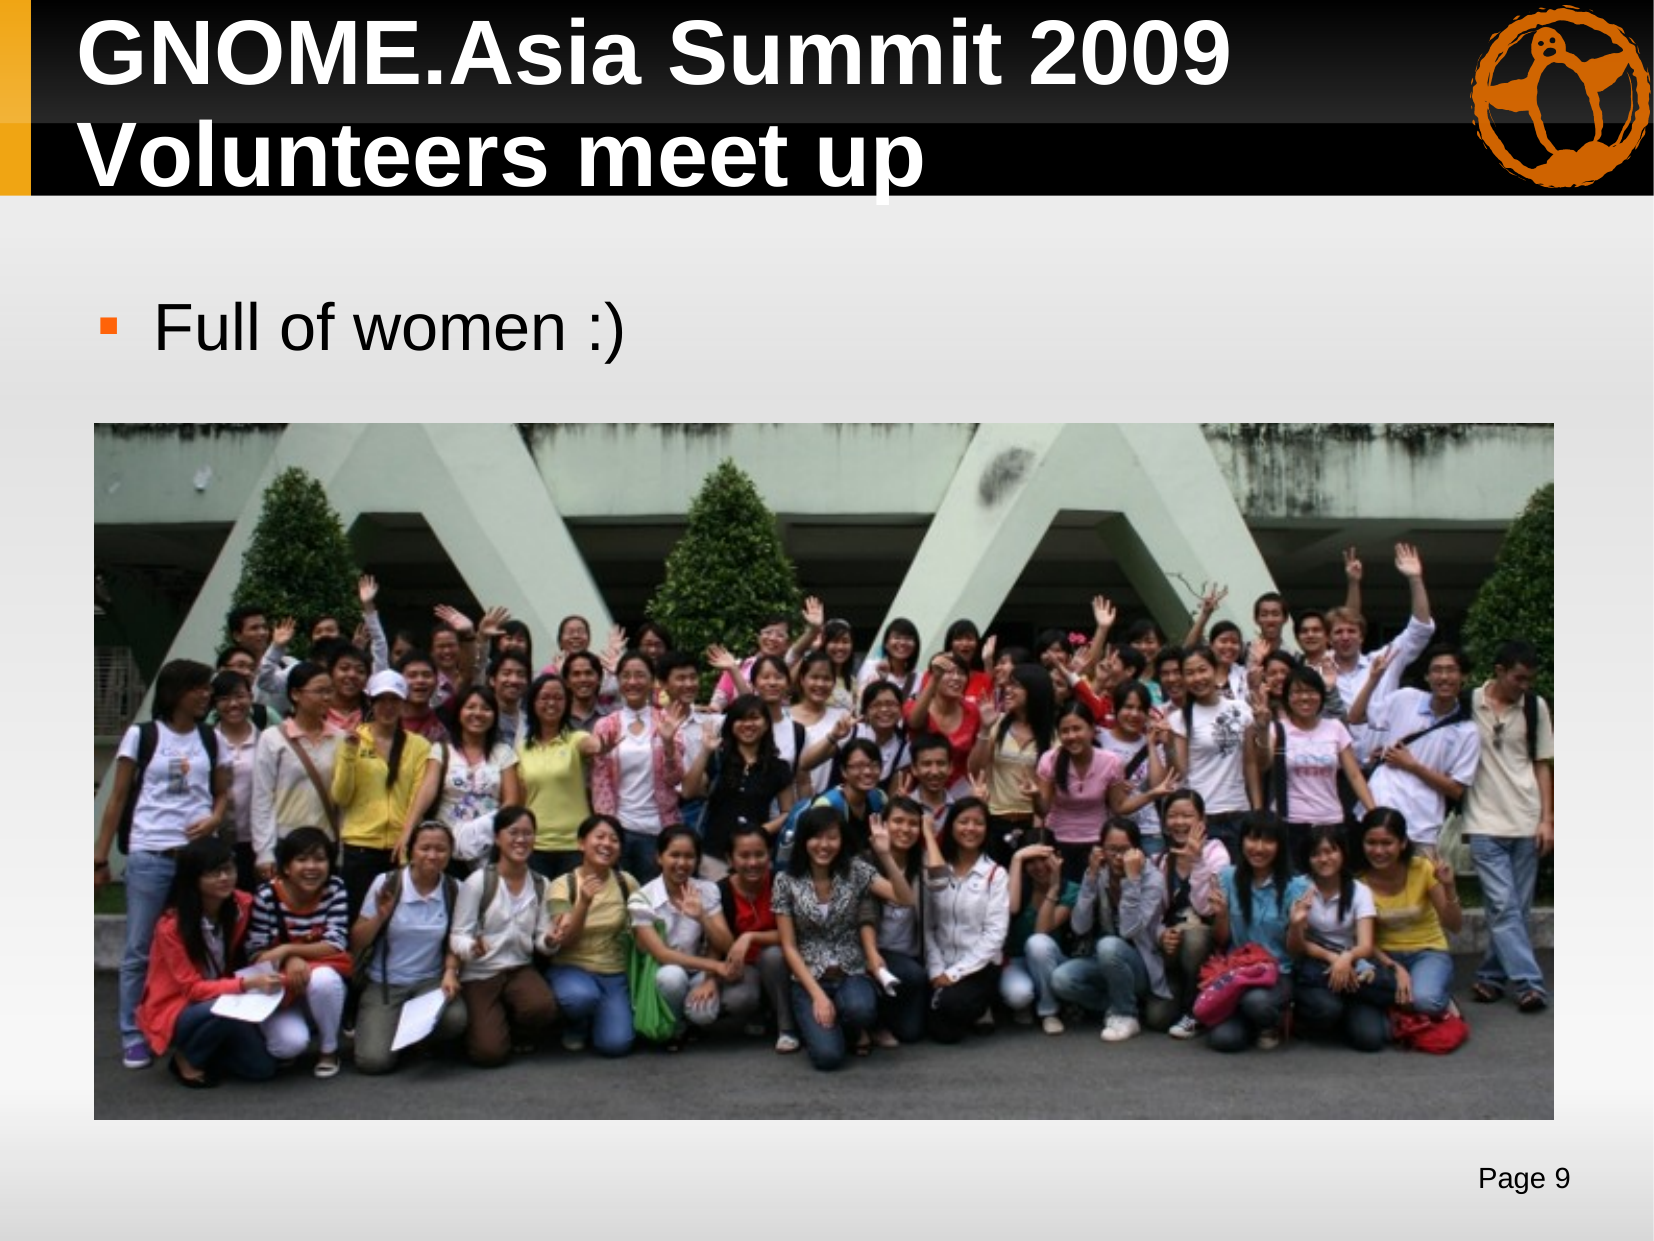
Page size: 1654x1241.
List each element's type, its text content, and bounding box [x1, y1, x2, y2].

title GNOME.Asia Summit 2009 Volunteers meet up [76, 0, 1565, 208]
picture [0, 0, 1654, 1241]
list Full of women :) [82, 290, 1571, 1094]
